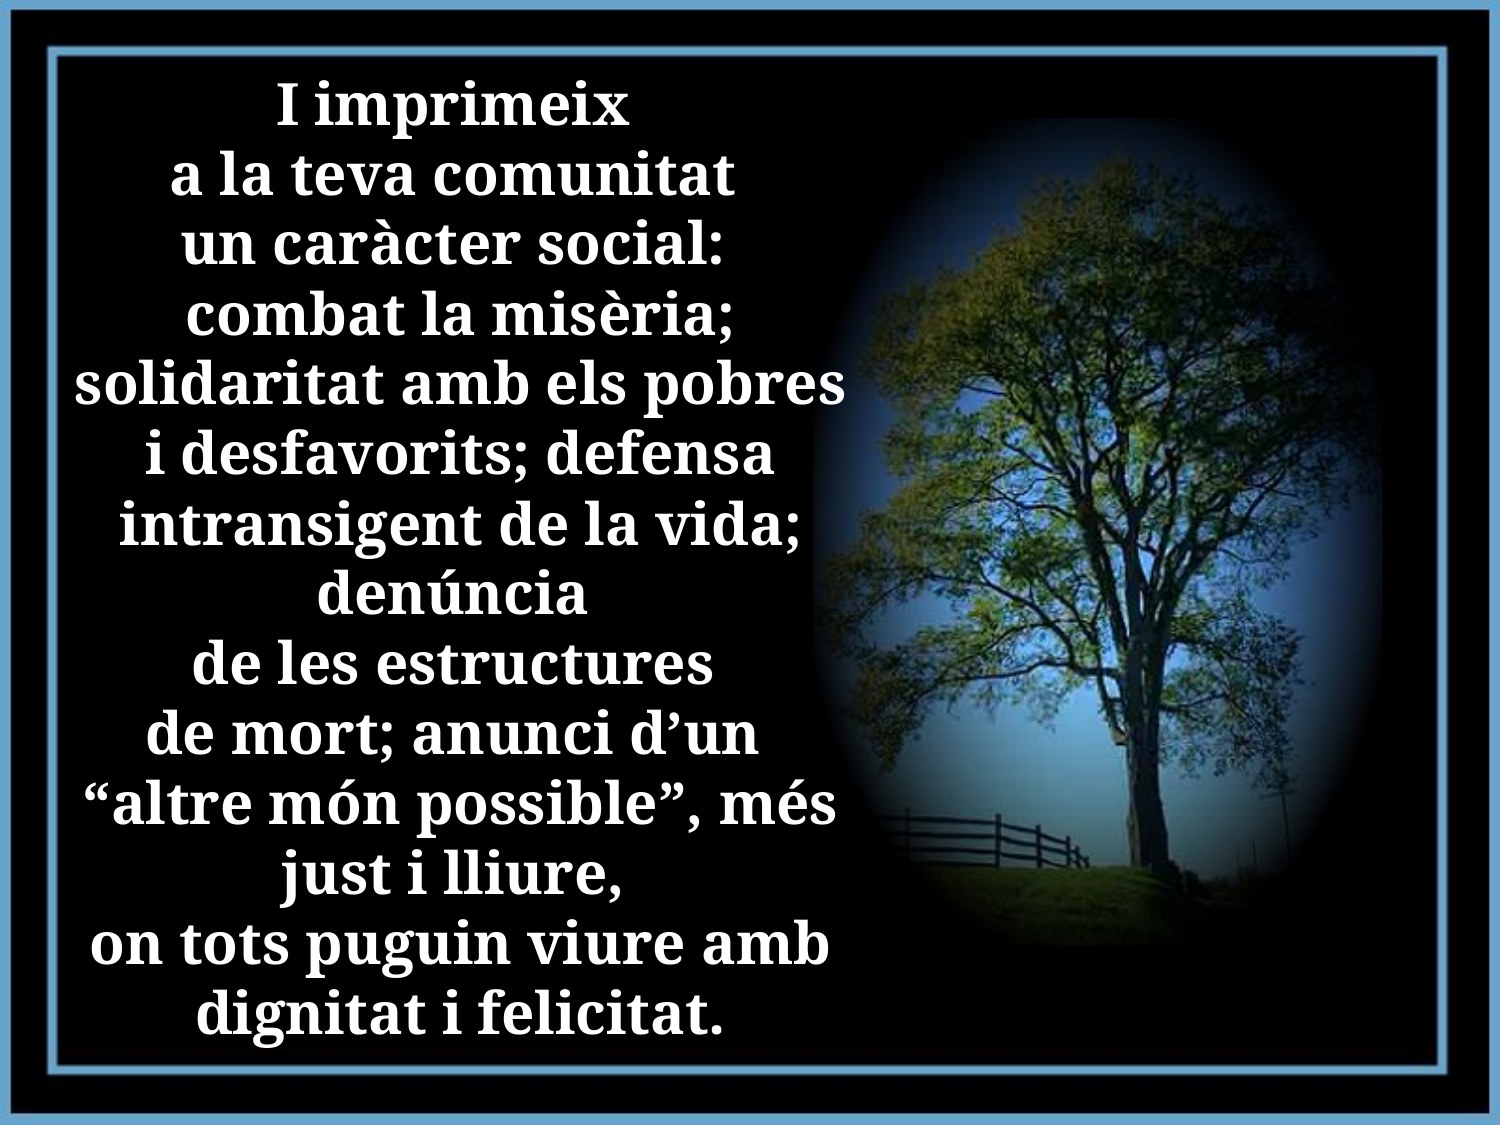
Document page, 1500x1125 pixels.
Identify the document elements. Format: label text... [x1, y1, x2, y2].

text_box I imprimeix a la teva comunitat un caràcter social: combat la misèria; solidaritat amb els pobres i desfavorits; defensa intransigent de la vida; denúncia de les estructures de mort; anunci d’un “altre món possible”, més just i lliure, on tots puguin viure amb dignitat i felicitat. [59, 58, 863, 1055]
picture [0, 0, 1500, 1125]
